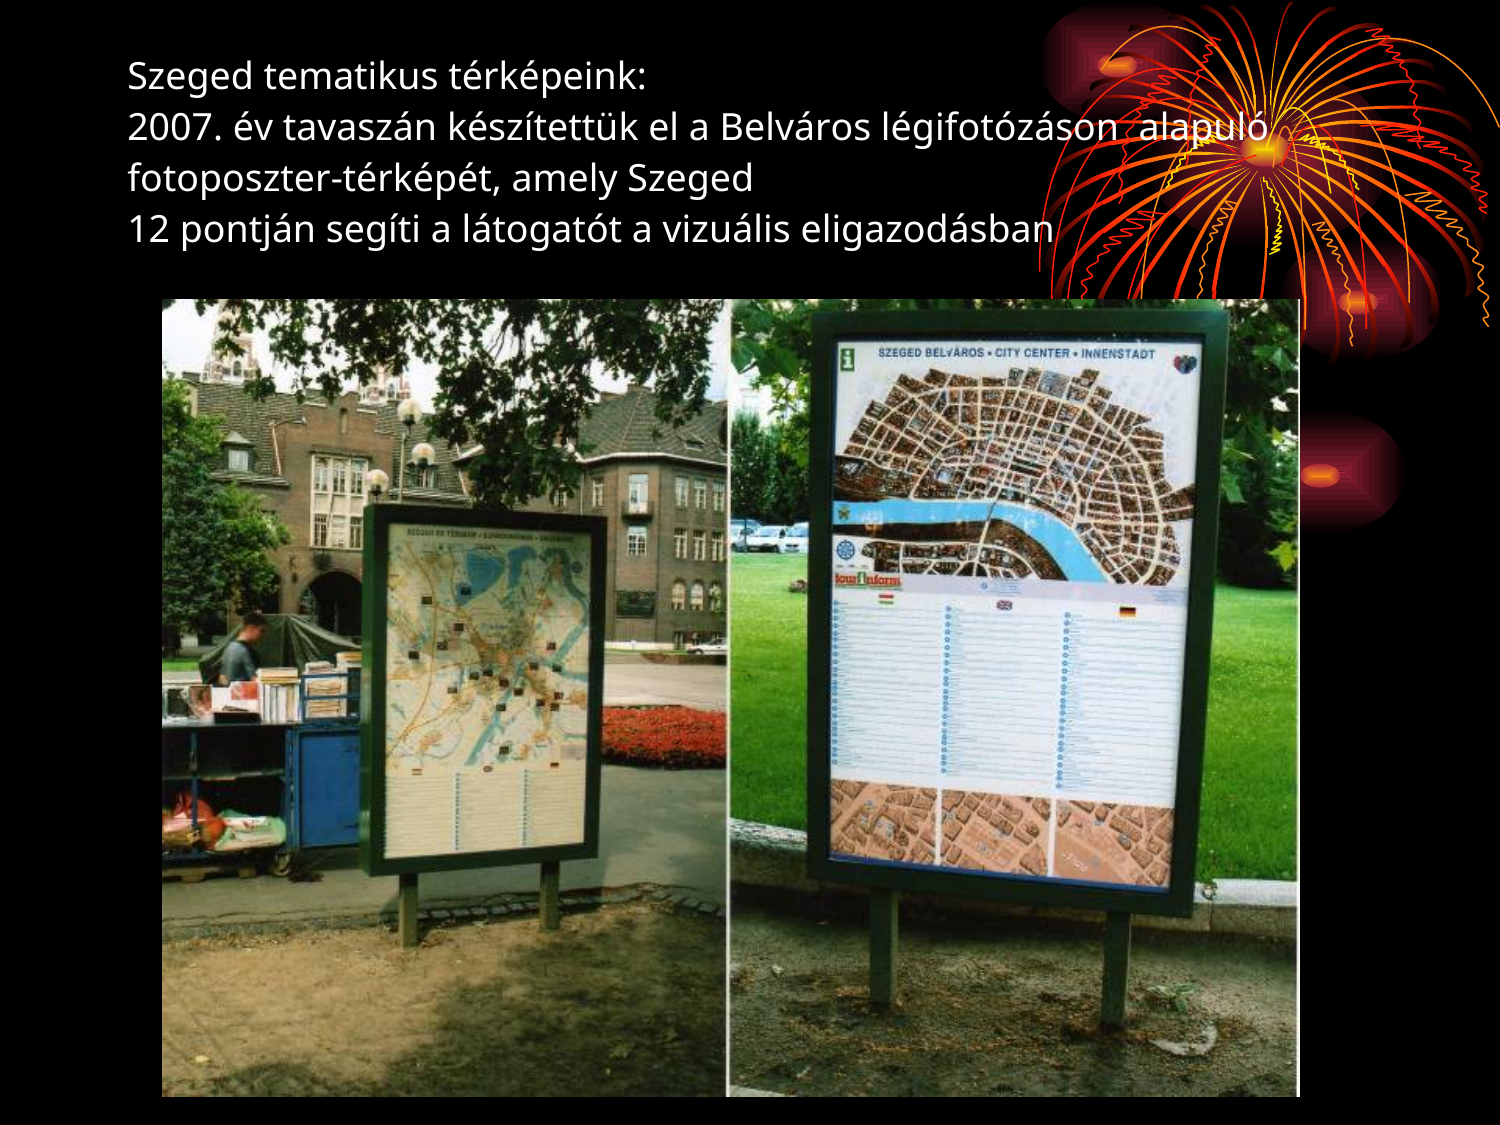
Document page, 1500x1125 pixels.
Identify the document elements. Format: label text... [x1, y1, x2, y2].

title Szeged tematikus térképeink: 2007. év tavaszán készítettük el a Belváros légifotózáson alapuló fotoposzter-térképét, amely Szeged 12 pontján segíti a látogatót a vizuális eligazodásban [112, 25, 1388, 279]
picture [162, 299, 1300, 1097]
